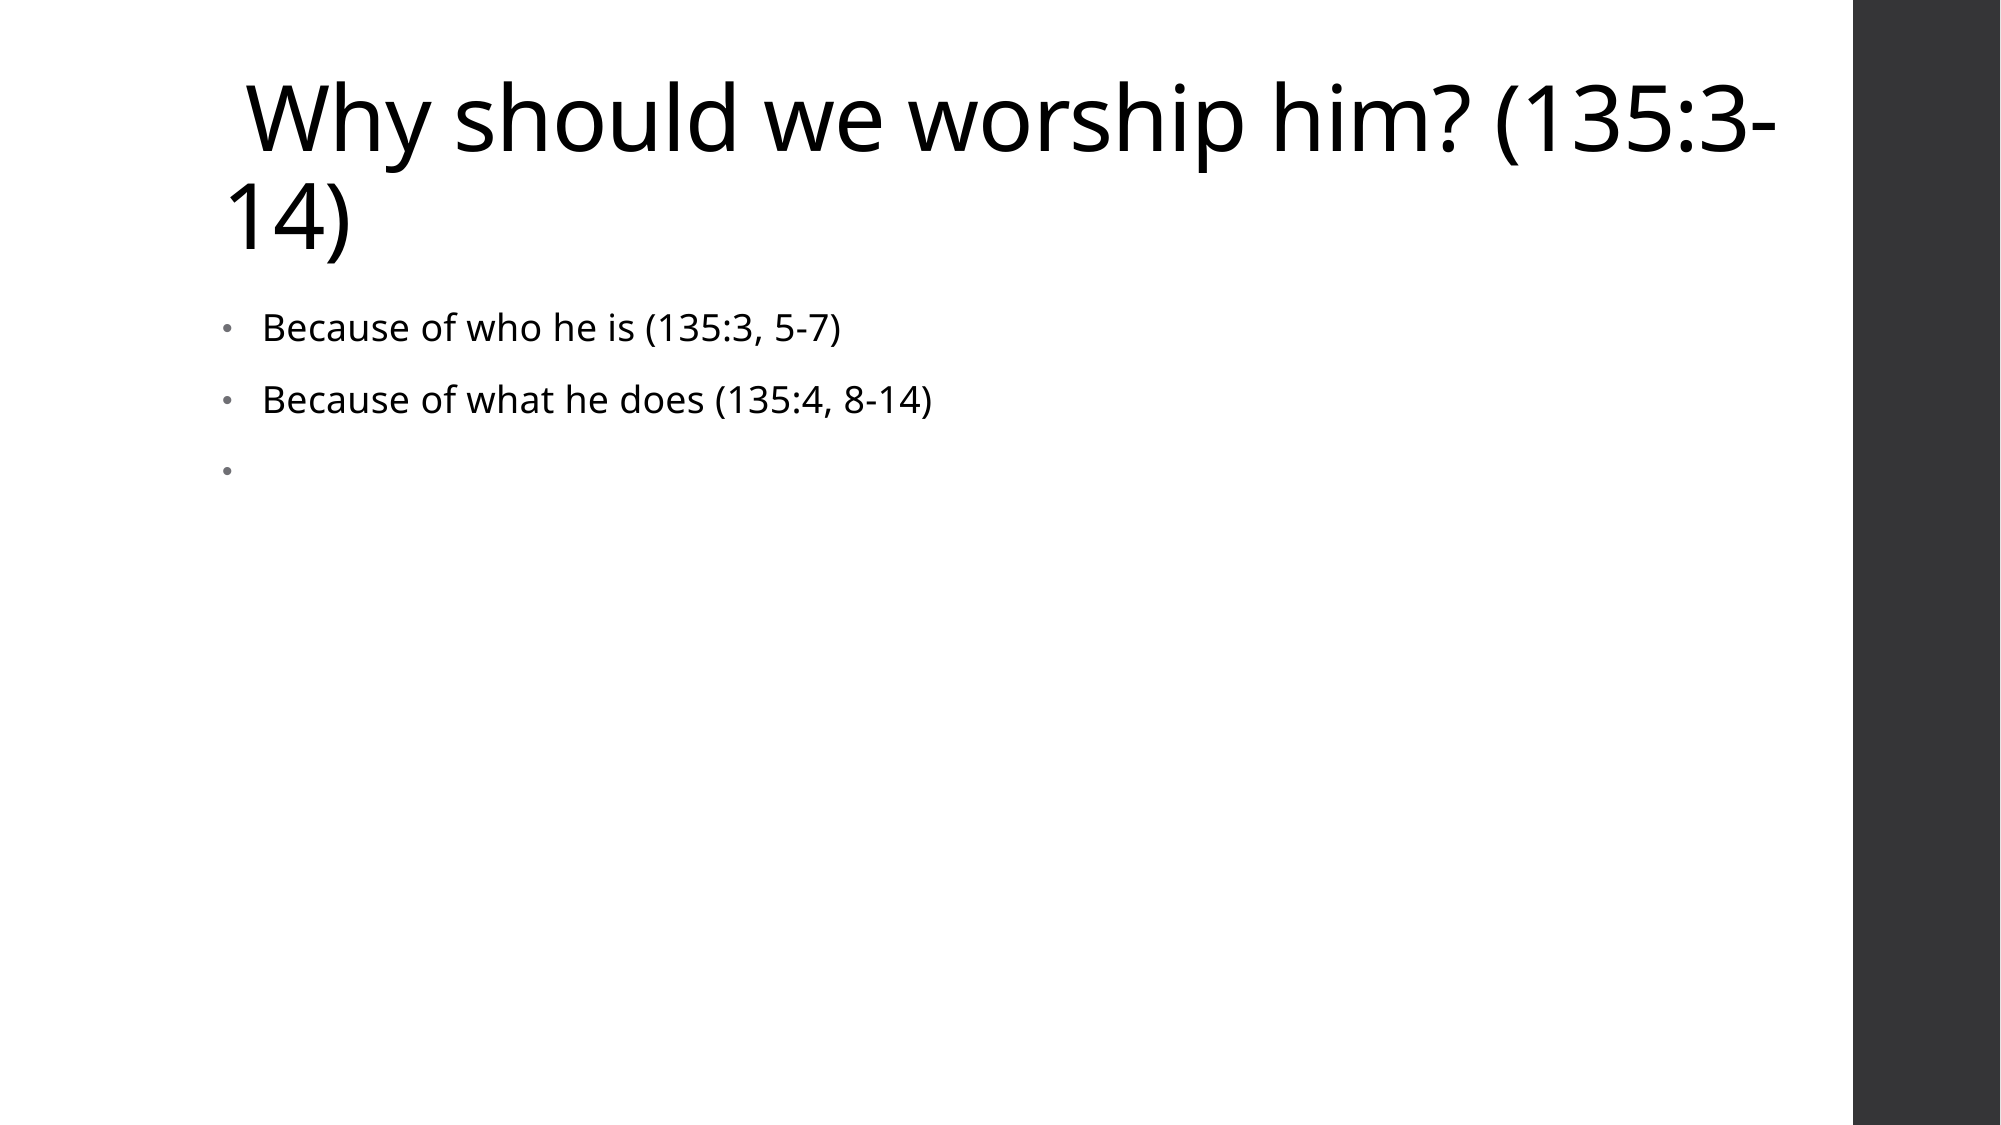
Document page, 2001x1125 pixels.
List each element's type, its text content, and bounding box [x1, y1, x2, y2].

list Because of who he is (135:3, 5-7) Because of what he does (135:4, 8-14) [206, 299, 1617, 1014]
title Why should we worship him? (135:3-14) [206, 60, 1797, 278]
